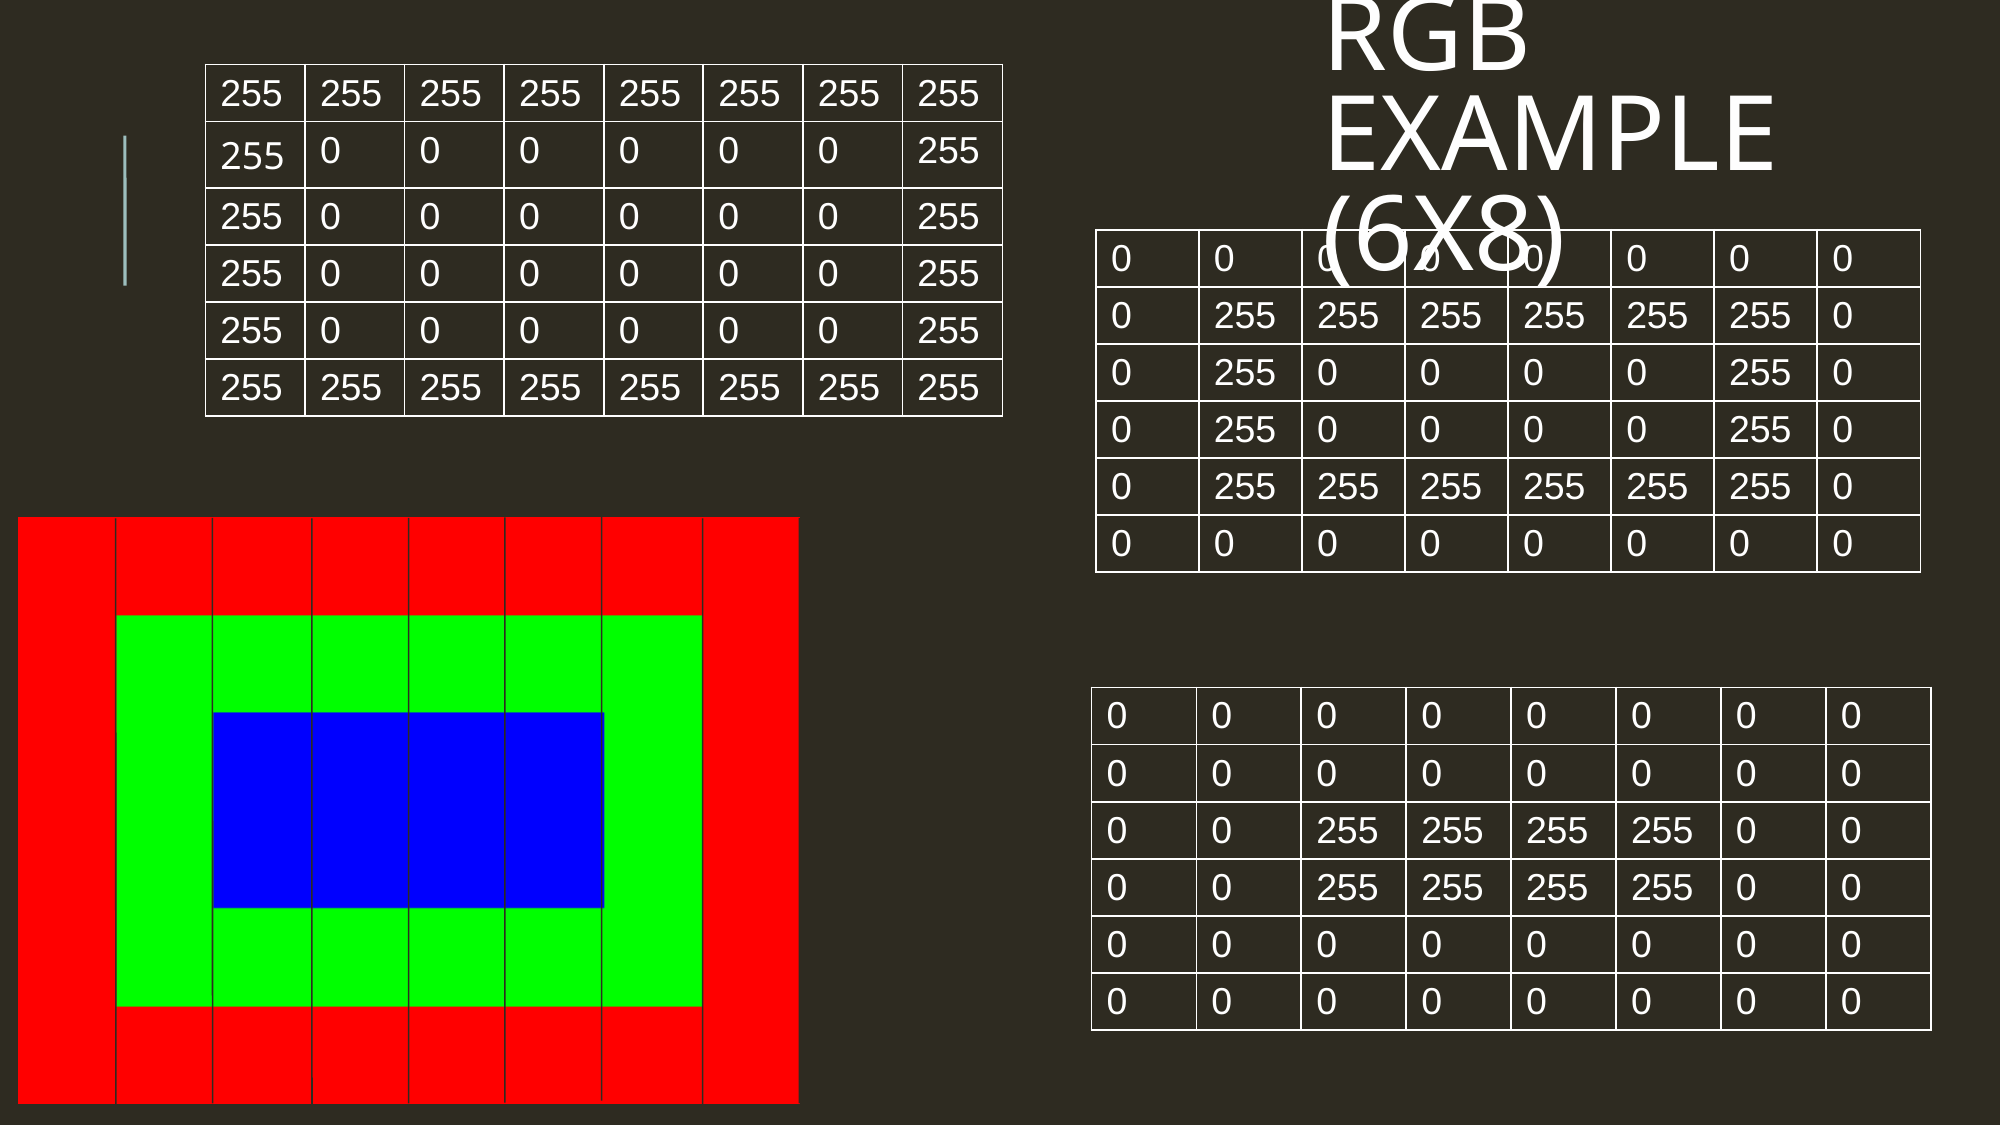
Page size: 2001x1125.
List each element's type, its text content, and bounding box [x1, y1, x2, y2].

table_header 255 [804, 65, 902, 121]
table_cell 0 [1827, 803, 1930, 858]
table_cell 0 [1302, 917, 1405, 972]
table_cell 0 [804, 246, 902, 301]
table_cell 255 [1407, 803, 1510, 858]
table_cell 0 [804, 189, 902, 244]
table_cell 0 [804, 303, 902, 358]
table_header 0 [1509, 231, 1610, 286]
table_header 0 [1827, 688, 1930, 744]
table_header 0 [1302, 688, 1405, 744]
table_cell 0 [1722, 745, 1825, 801]
table_cell 0 [1407, 974, 1510, 1029]
table_cell 0 [505, 122, 603, 187]
table_cell 255 [1200, 402, 1301, 457]
table_cell 255 [903, 246, 1002, 301]
table_cell 255 [704, 360, 802, 415]
table_cell 0 [1092, 974, 1196, 1029]
table_header 0 [1197, 688, 1300, 744]
table_cell 0 [1827, 917, 1930, 972]
table_cell 0 [1722, 860, 1825, 915]
table_cell 255 [605, 360, 702, 415]
table_cell 0 [704, 303, 802, 358]
table_cell 0 [505, 189, 603, 244]
table_cell 0 [405, 303, 503, 358]
table_cell 255 [1407, 860, 1510, 915]
table_cell 255 [206, 360, 304, 415]
table_cell 0 [1612, 402, 1713, 457]
table_cell 255 [206, 122, 304, 187]
table_cell 0 [1612, 516, 1713, 571]
table_cell 255 [1509, 459, 1610, 514]
table_cell 0 [1406, 402, 1507, 457]
table_cell 0 [605, 189, 702, 244]
table_cell 0 [1197, 974, 1300, 1029]
table_cell 0 [405, 246, 503, 301]
table_cell 255 [206, 189, 304, 244]
table_cell 0 [1512, 974, 1615, 1029]
table_cell 255 [1303, 459, 1404, 514]
table_cell 0 [704, 246, 802, 301]
table_cell 0 [1097, 402, 1198, 457]
table_cell 0 [1303, 516, 1404, 571]
table_header 0 [1303, 231, 1404, 286]
table_cell 0 [704, 189, 802, 244]
table_cell 255 [1200, 345, 1301, 400]
table_cell 0 [1617, 917, 1720, 972]
table_cell 0 [1827, 974, 1930, 1029]
table_cell 0 [1406, 516, 1507, 571]
table_cell 0 [1097, 459, 1198, 514]
table_cell 0 [1617, 974, 1720, 1029]
table_cell 0 [1092, 860, 1196, 915]
table_cell 0 [1092, 917, 1196, 972]
table_cell 0 [1200, 516, 1301, 571]
table_cell 255 [903, 122, 1002, 187]
table_cell 0 [1097, 288, 1198, 343]
table_cell 0 [1512, 745, 1615, 801]
table_cell 0 [1406, 345, 1507, 400]
table_cell 255 [1715, 345, 1816, 400]
table_cell 255 [405, 360, 503, 415]
table_cell 255 [1200, 288, 1301, 343]
table_header 0 [1715, 231, 1816, 286]
table_cell 0 [1097, 345, 1198, 400]
table_header 255 [306, 65, 404, 121]
table_cell 0 [1612, 345, 1713, 400]
table_cell 0 [1827, 860, 1930, 915]
table_cell 0 [605, 246, 702, 301]
table_cell 0 [1407, 917, 1510, 972]
table_header 0 [1406, 231, 1507, 286]
table_cell 0 [405, 122, 503, 187]
table_cell 255 [1406, 288, 1507, 343]
table_header 255 [206, 65, 304, 121]
table_cell 0 [1197, 860, 1300, 915]
table_header 0 [1407, 688, 1510, 744]
table_cell 255 [1612, 288, 1713, 343]
table_cell 255 [1302, 860, 1405, 915]
table_cell 255 [1715, 288, 1816, 343]
table_cell 0 [1303, 345, 1404, 400]
table_cell 0 [306, 122, 404, 187]
table_cell 0 [1818, 402, 1920, 457]
table_header 0 [1200, 231, 1301, 286]
table_cell 0 [704, 122, 802, 187]
table_cell 0 [405, 189, 503, 244]
table_cell 255 [1512, 803, 1615, 858]
table_header 0 [1818, 231, 1920, 286]
table_cell 0 [1303, 402, 1404, 457]
table_cell 0 [1197, 803, 1300, 858]
table_cell 255 [903, 303, 1002, 358]
picture [410, 517, 798, 1104]
table_cell 255 [1715, 459, 1816, 514]
table_header 255 [704, 65, 802, 121]
picture [506, 517, 600, 711]
table_cell 0 [1715, 516, 1816, 571]
table_cell 0 [1092, 803, 1196, 858]
table_cell 0 [306, 246, 404, 301]
picture [214, 517, 407, 711]
picture [410, 517, 504, 711]
table_header 0 [1722, 688, 1825, 744]
table_cell 0 [1197, 745, 1300, 801]
table_header 255 [903, 65, 1002, 121]
table_cell 255 [1509, 288, 1610, 343]
table_cell 0 [1509, 345, 1610, 400]
table_cell 0 [1197, 917, 1300, 972]
table_cell 255 [1200, 459, 1301, 514]
picture [313, 714, 407, 1104]
table_cell 0 [1407, 745, 1510, 801]
picture [18, 517, 211, 1104]
table_cell 0 [505, 246, 603, 301]
table_cell 255 [804, 360, 902, 415]
table_cell 255 [1617, 860, 1720, 915]
table_cell 255 [505, 360, 603, 415]
table_cell 0 [1512, 917, 1615, 972]
table_cell 0 [505, 303, 603, 358]
table_header 255 [405, 65, 503, 121]
table_cell 255 [1406, 459, 1507, 514]
table_header 0 [1512, 688, 1615, 744]
table_header 0 [1612, 231, 1713, 286]
table_cell 255 [1617, 803, 1720, 858]
table_cell 0 [1097, 516, 1198, 571]
table_cell 0 [1722, 803, 1825, 858]
table_cell 0 [605, 122, 702, 187]
table_cell 0 [1818, 459, 1920, 514]
table_header 0 [1097, 231, 1198, 286]
table_cell 0 [804, 122, 902, 187]
table_cell 0 [1818, 288, 1920, 343]
table_cell 0 [1509, 402, 1610, 457]
table_cell 255 [1512, 860, 1615, 915]
table_cell 255 [206, 303, 304, 358]
table_cell 0 [1827, 745, 1930, 801]
table_cell 0 [1302, 974, 1405, 1029]
title RGB EXAMPLE (6X8) [1307, 17, 1962, 264]
table_cell 255 [903, 360, 1002, 415]
table_cell 0 [1302, 745, 1405, 801]
table_cell 0 [1722, 974, 1825, 1029]
table_cell 255 [903, 189, 1002, 244]
table_header 255 [505, 65, 603, 121]
table_cell 0 [605, 303, 702, 358]
table_cell 255 [1303, 288, 1404, 343]
table_cell 255 [1302, 803, 1405, 858]
table_cell 0 [1722, 917, 1825, 972]
table_cell 0 [1092, 745, 1196, 801]
table_cell 255 [1612, 459, 1713, 514]
table_cell 255 [1715, 402, 1816, 457]
table_header 0 [1092, 688, 1196, 744]
table_header 255 [605, 65, 702, 121]
table_header 0 [1617, 688, 1720, 744]
table_cell 255 [206, 246, 304, 301]
picture [214, 714, 311, 1104]
table_cell 0 [1818, 516, 1920, 571]
table_cell 0 [306, 303, 404, 358]
table_cell 0 [306, 189, 404, 244]
table_cell 0 [1818, 345, 1920, 400]
table_cell 255 [306, 360, 404, 415]
table_cell 0 [1617, 745, 1720, 801]
table_cell 0 [1509, 516, 1610, 571]
